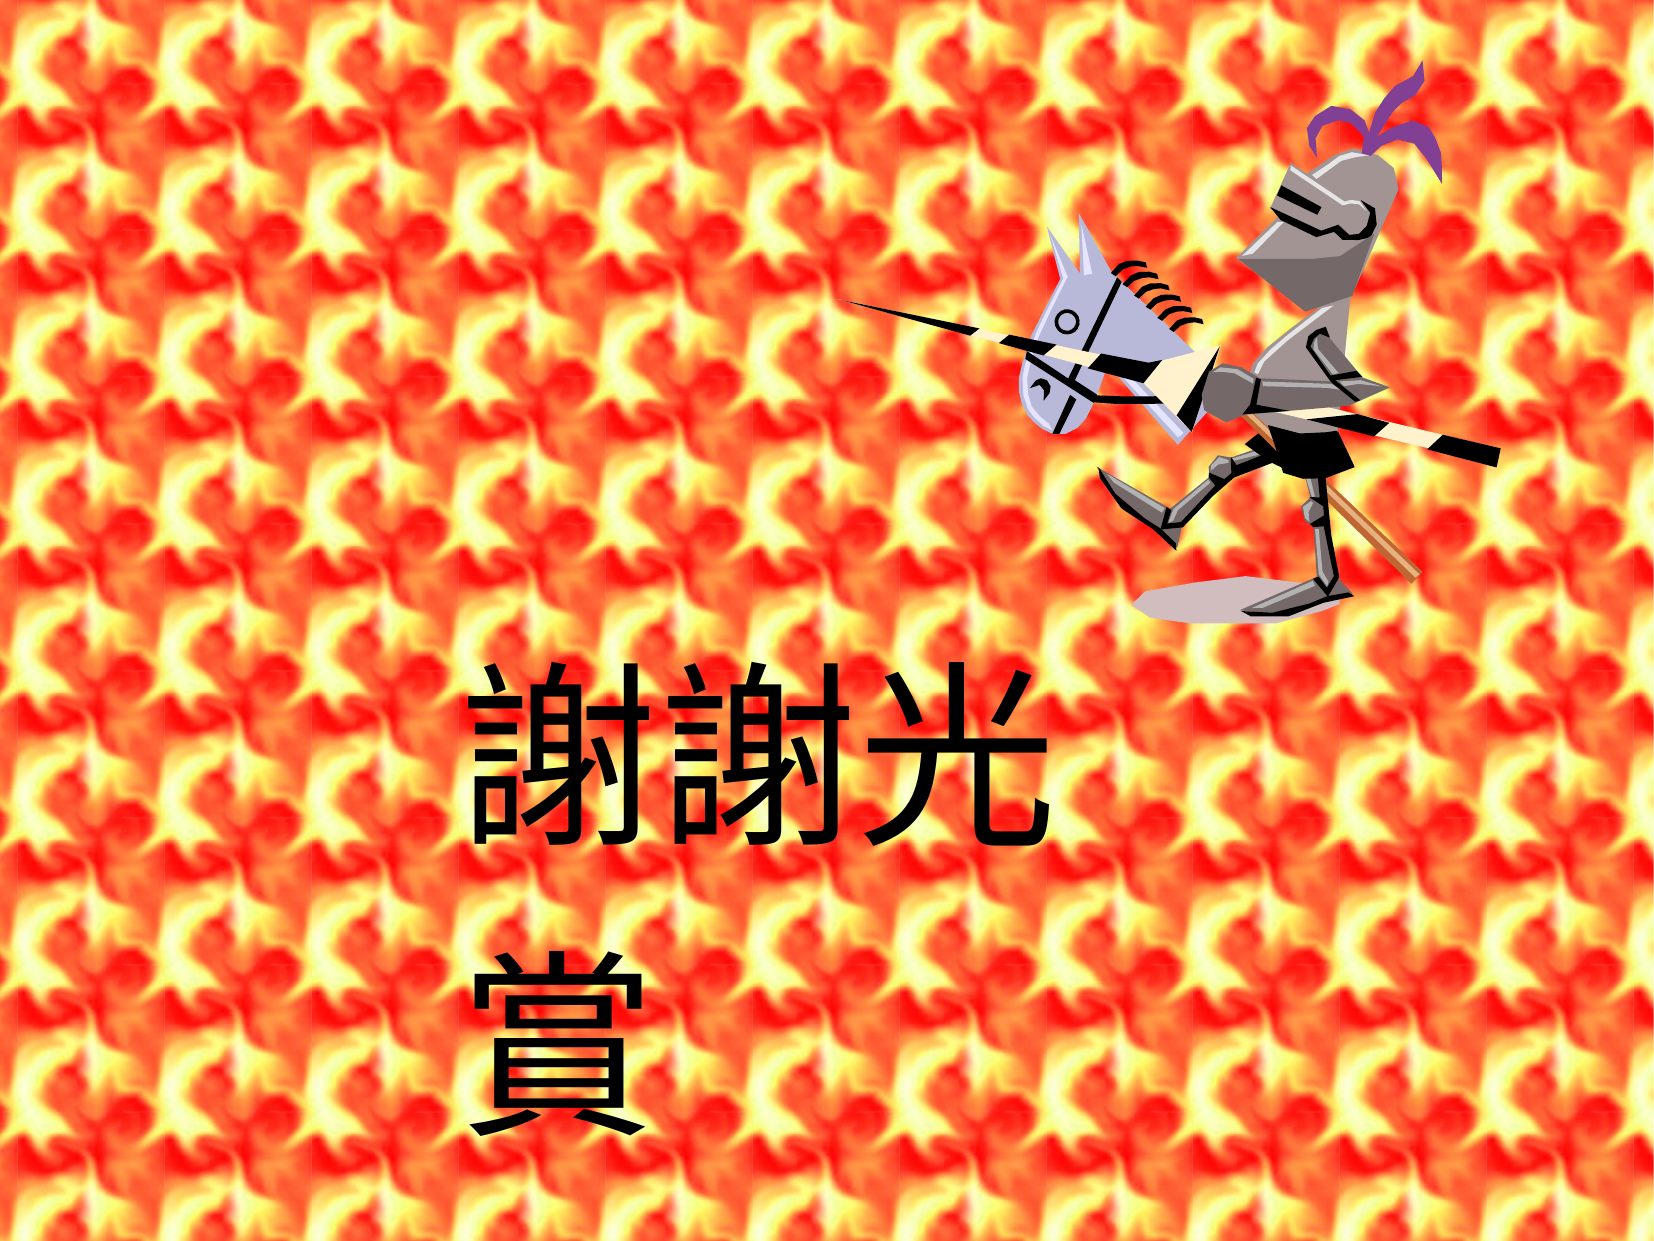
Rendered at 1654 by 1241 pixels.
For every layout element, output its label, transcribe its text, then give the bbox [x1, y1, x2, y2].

text_box 謝謝光賞 [442, 590, 1123, 1241]
picture [0, 0, 1654, 1241]
